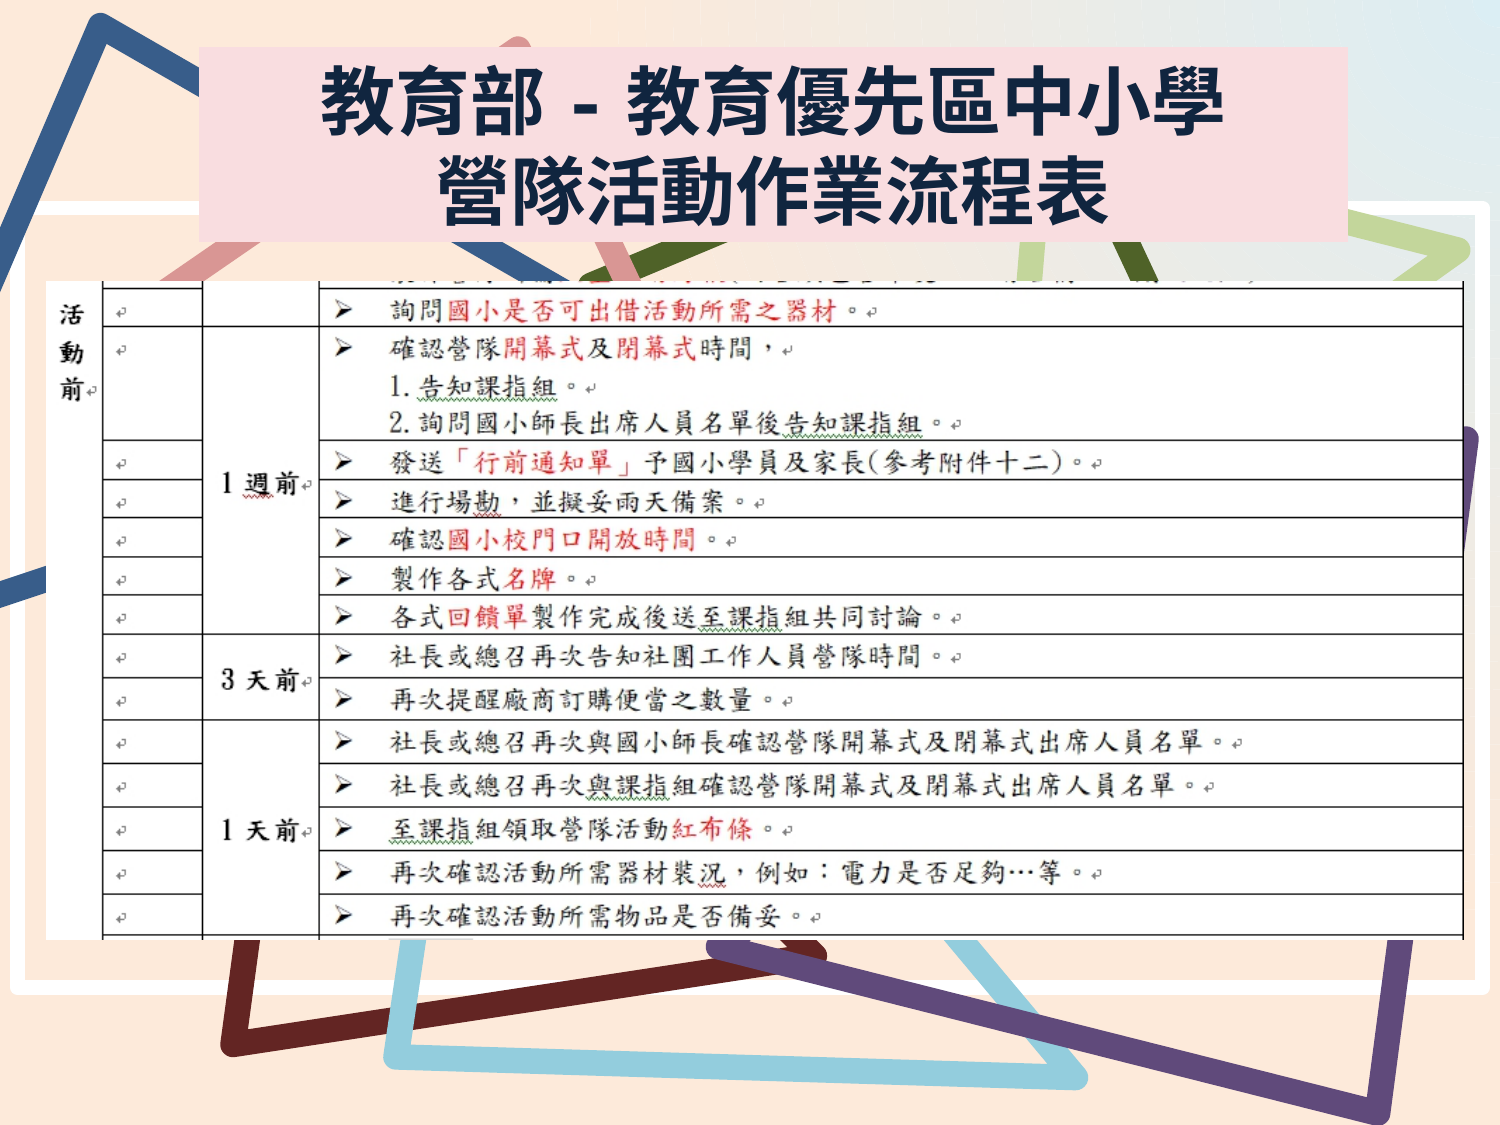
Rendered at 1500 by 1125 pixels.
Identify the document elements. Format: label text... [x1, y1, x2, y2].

picture [46, 281, 1464, 940]
text_box 教育部-教育優先區中小學 營隊活動作業流程表 [199, 47, 1348, 242]
